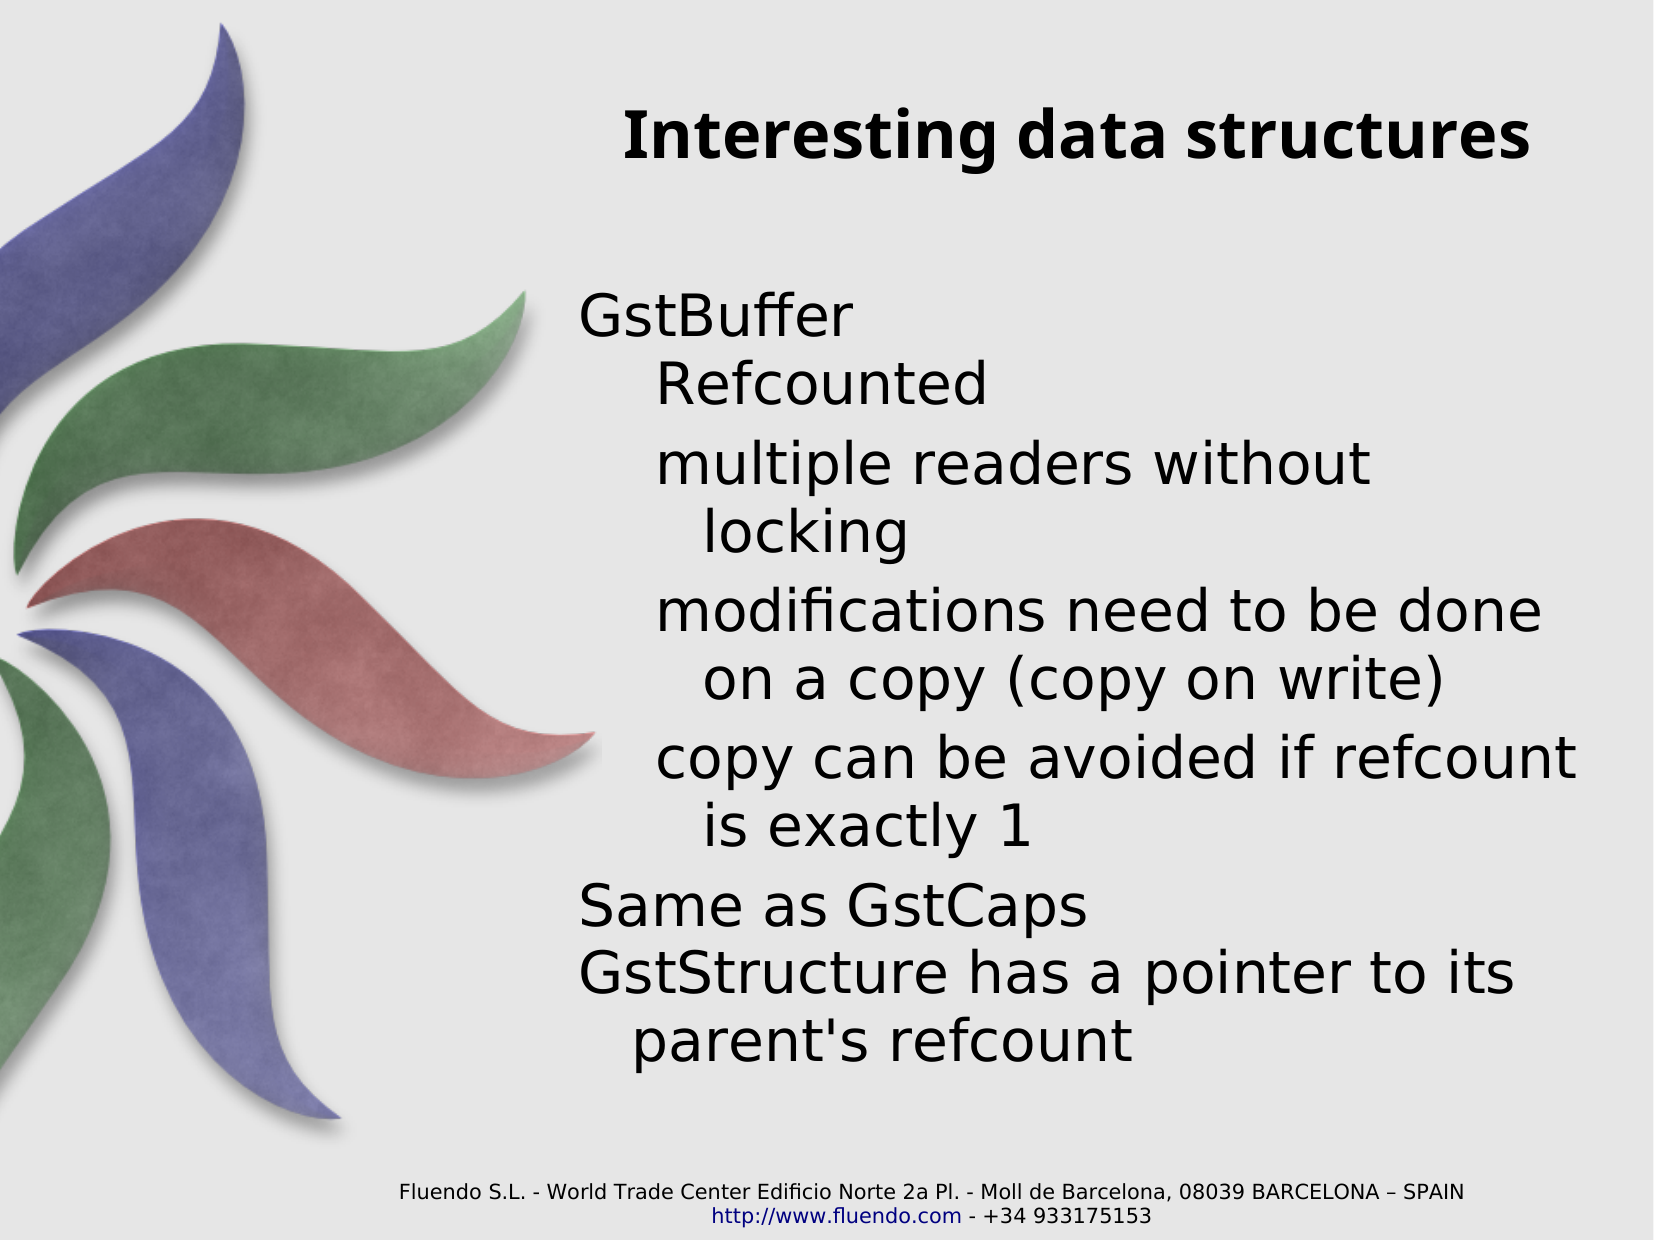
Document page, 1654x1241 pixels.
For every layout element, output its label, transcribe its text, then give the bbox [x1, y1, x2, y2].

title Interesting data structures [561, 59, 1595, 207]
picture [0, 1, 602, 1241]
list GstBuffer Refcounted multiple readers without locking modifications need to be done on a copy (copy on write) copy can be avoided if refcount is exactly 1 Same as GstCaps GstStructure has a pointer to its parent's refcount [561, 236, 1595, 1123]
picture [597, 1189, 602, 1198]
